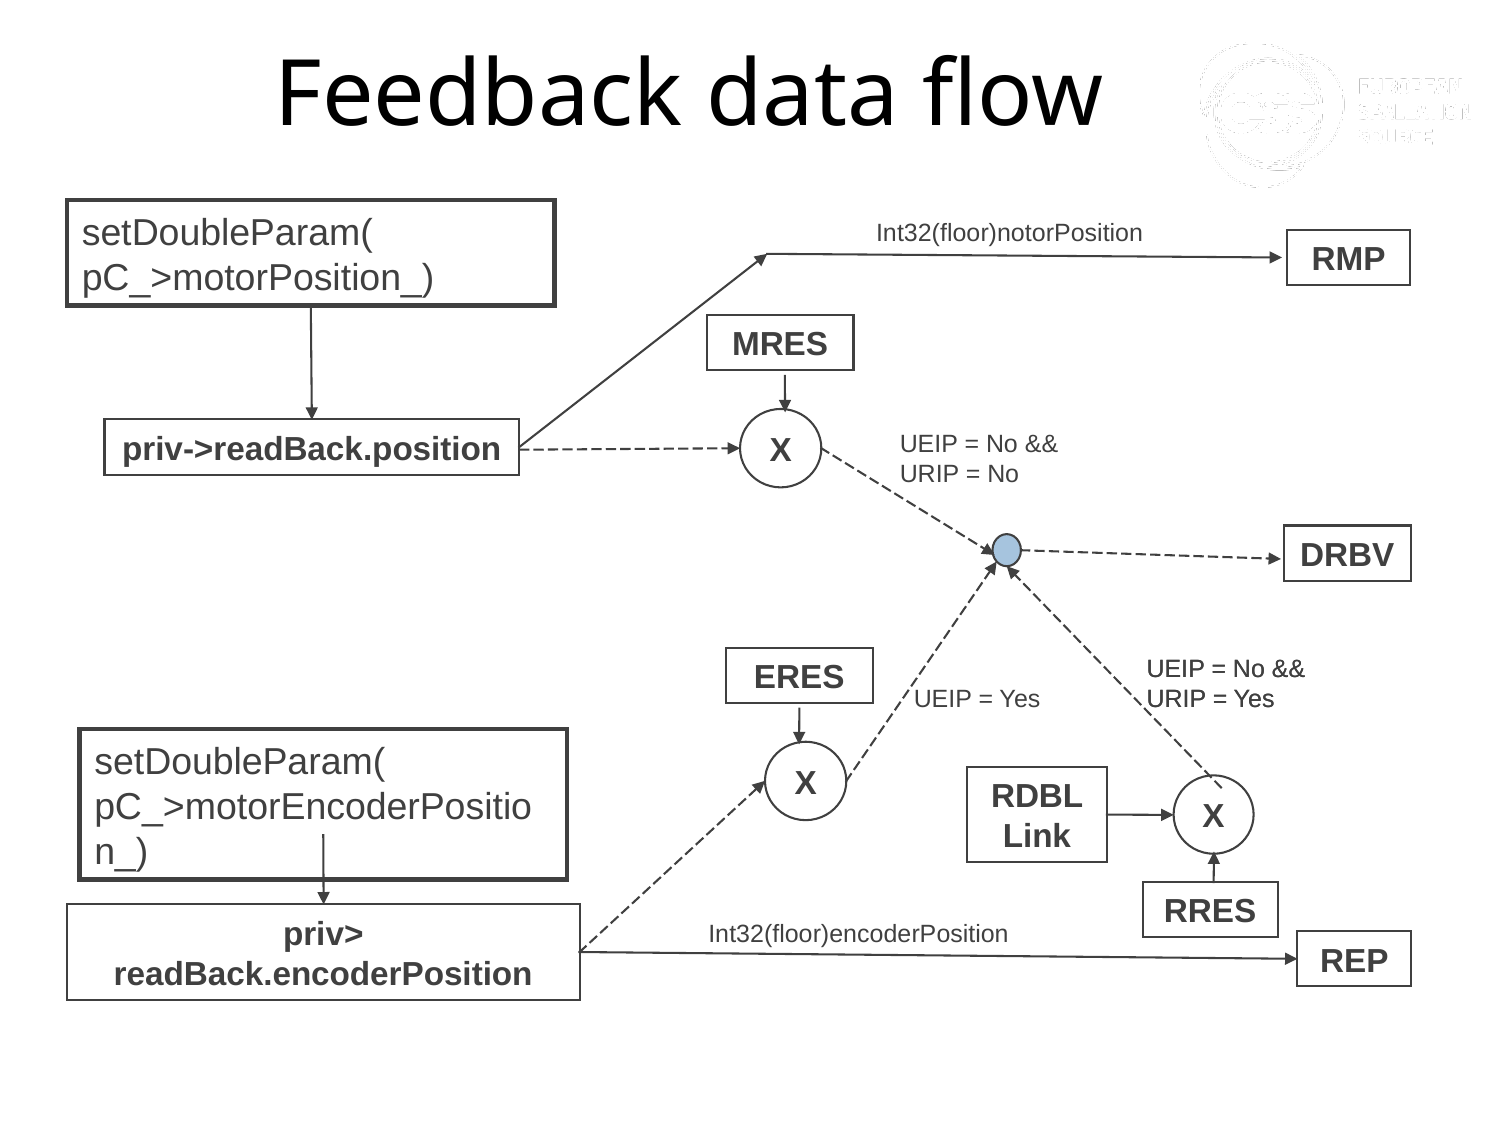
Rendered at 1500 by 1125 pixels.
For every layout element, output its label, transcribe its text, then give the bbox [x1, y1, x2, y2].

text_box setDoubleParam( pC_>motorPosition_) [67, 199, 555, 306]
text_box [992, 534, 1021, 567]
text_box X [765, 741, 847, 821]
text_box UEIP = No && URIP = No [885, 419, 1096, 496]
text_box RDBL Link [967, 766, 1107, 863]
text_box REP [1297, 931, 1412, 987]
text_box setDoubleParam( pC_>motorEncoderPosition_) [79, 729, 568, 880]
text_box UEIP = Yes [899, 675, 1111, 721]
picture [1198, 159, 1471, 188]
text_box X [1173, 775, 1254, 854]
text_box MRES [706, 314, 854, 371]
text_box X [740, 408, 822, 488]
text_box DRBV [1283, 525, 1411, 581]
text_box Int32(floor)encoderPosition [693, 909, 1043, 956]
text_box priv> readBack.encoderPosition [67, 904, 580, 1000]
text_box Int32(floor)notorPosition [861, 208, 1210, 254]
text_box RMP [1287, 229, 1411, 286]
text_box UEIP = No && URIP = Yes [1131, 644, 1343, 720]
text_box Feedback data flow [259, 32, 1500, 159]
text_box ERES [726, 647, 873, 703]
text_box RRES [1142, 881, 1278, 938]
text_box priv->readBack.position [104, 419, 520, 475]
